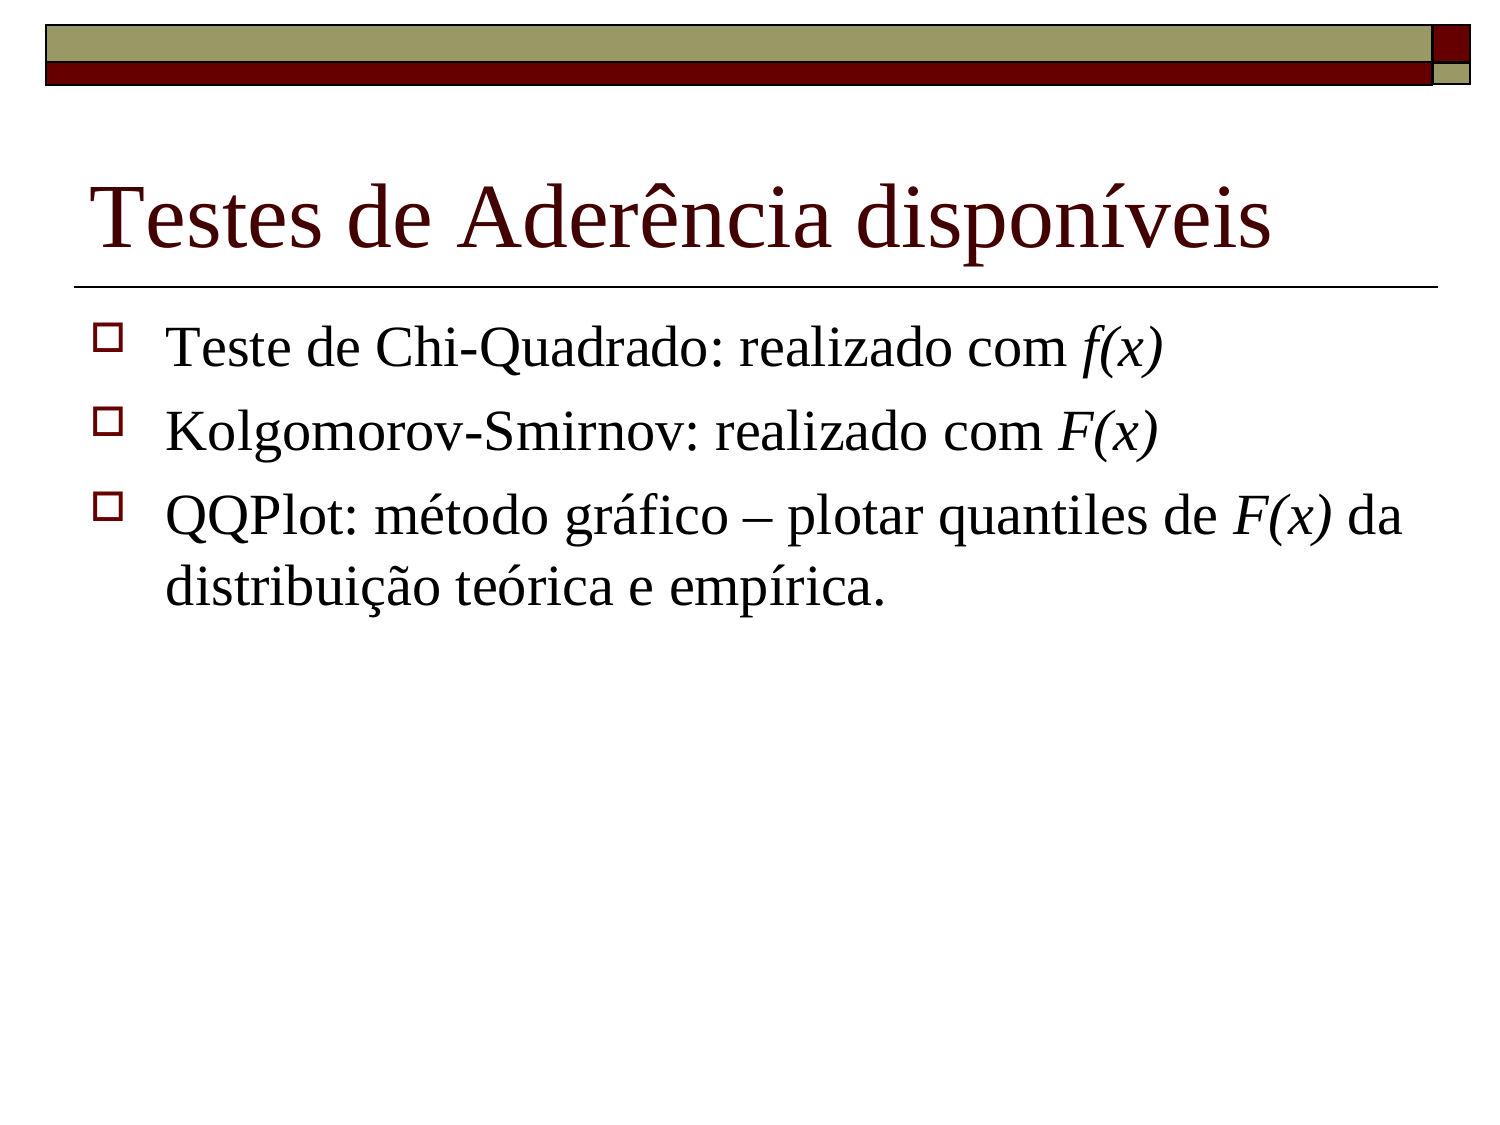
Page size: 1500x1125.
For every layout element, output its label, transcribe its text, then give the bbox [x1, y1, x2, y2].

title Testes de Aderência disponíveis [74, 39, 1425, 274]
text_box Teste de Chi-Quadrado: realizado com f(x) Kolgomorov-Smirnov: realizado com F(x) QQPlot: método gráfico – plotar quantiles de F(x) da distribuição teórica e empírica. [75, 299, 1426, 1006]
